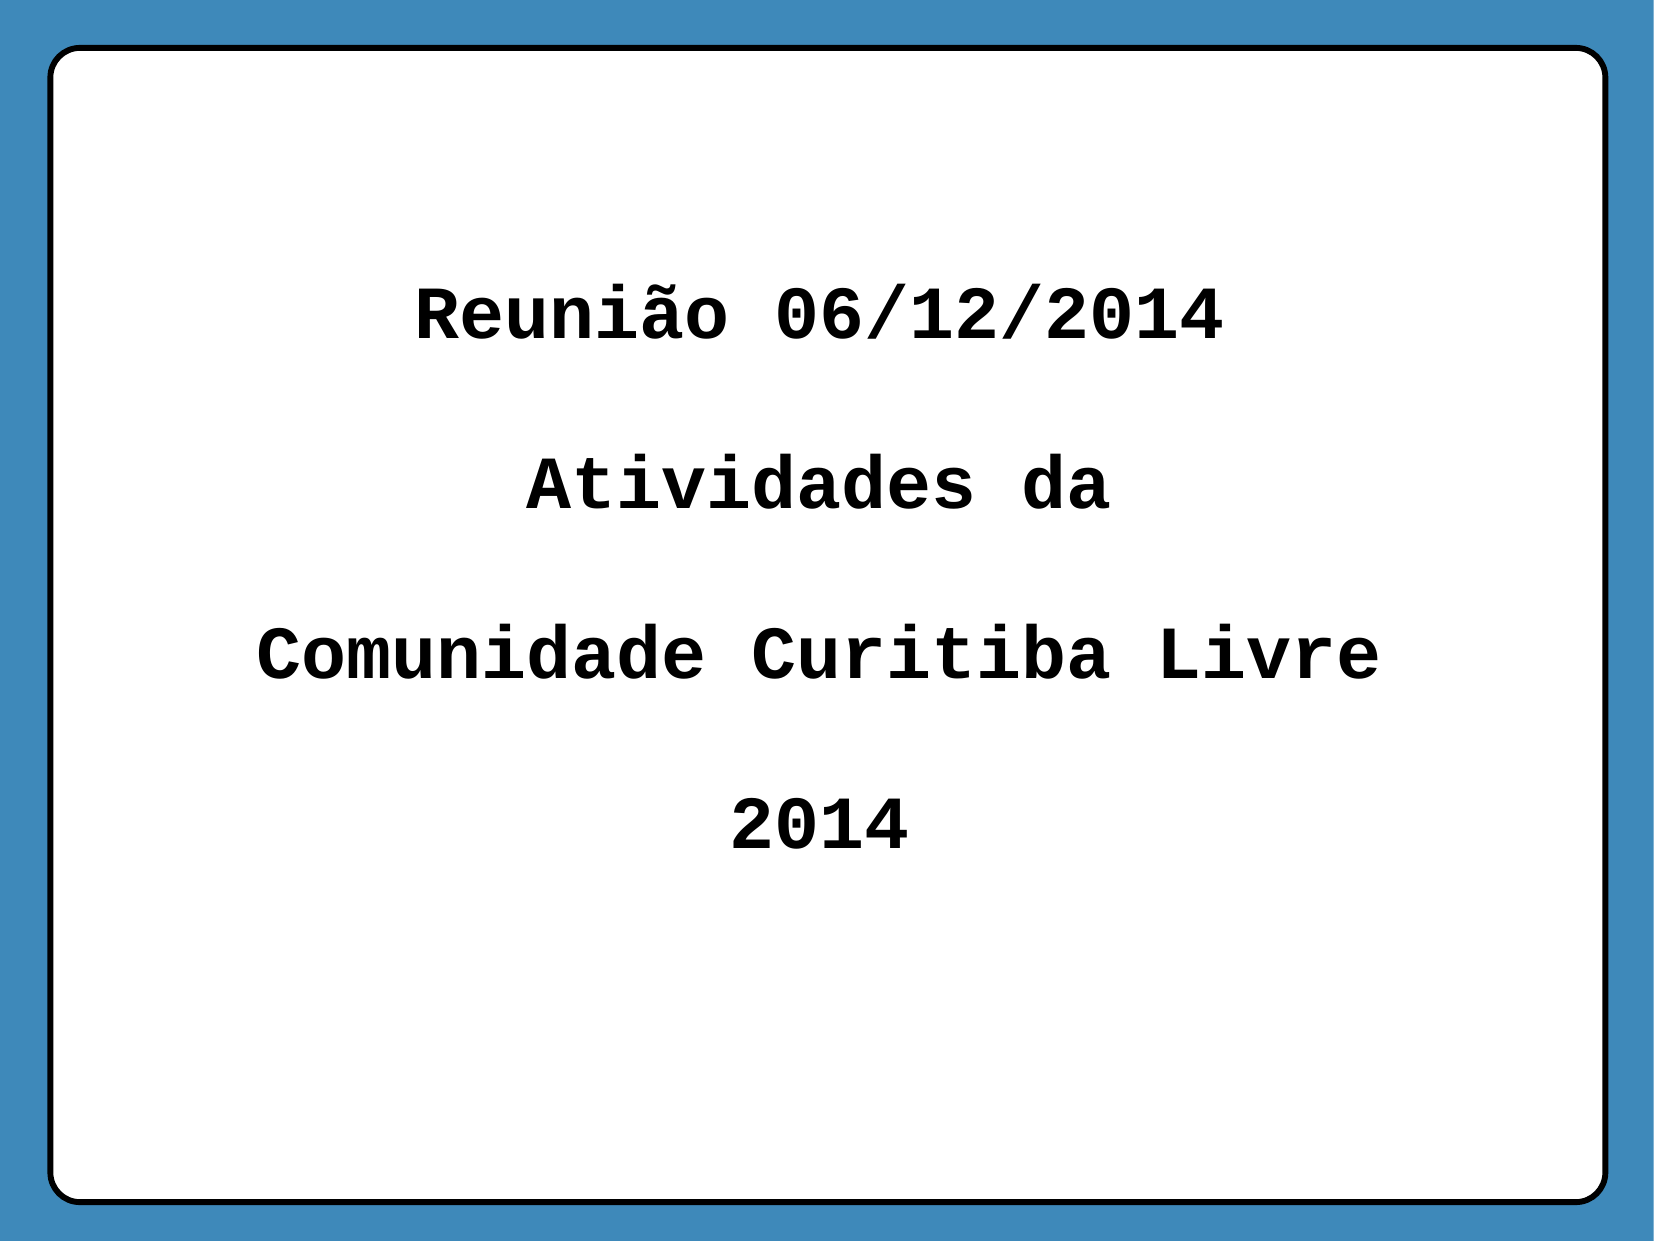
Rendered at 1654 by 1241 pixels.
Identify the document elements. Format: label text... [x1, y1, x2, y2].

title Reunião 06/12/2014 Atividades da Comunidade Curitiba Livre 2014 [113, 206, 1526, 941]
picture [0, 0, 1654, 1241]
